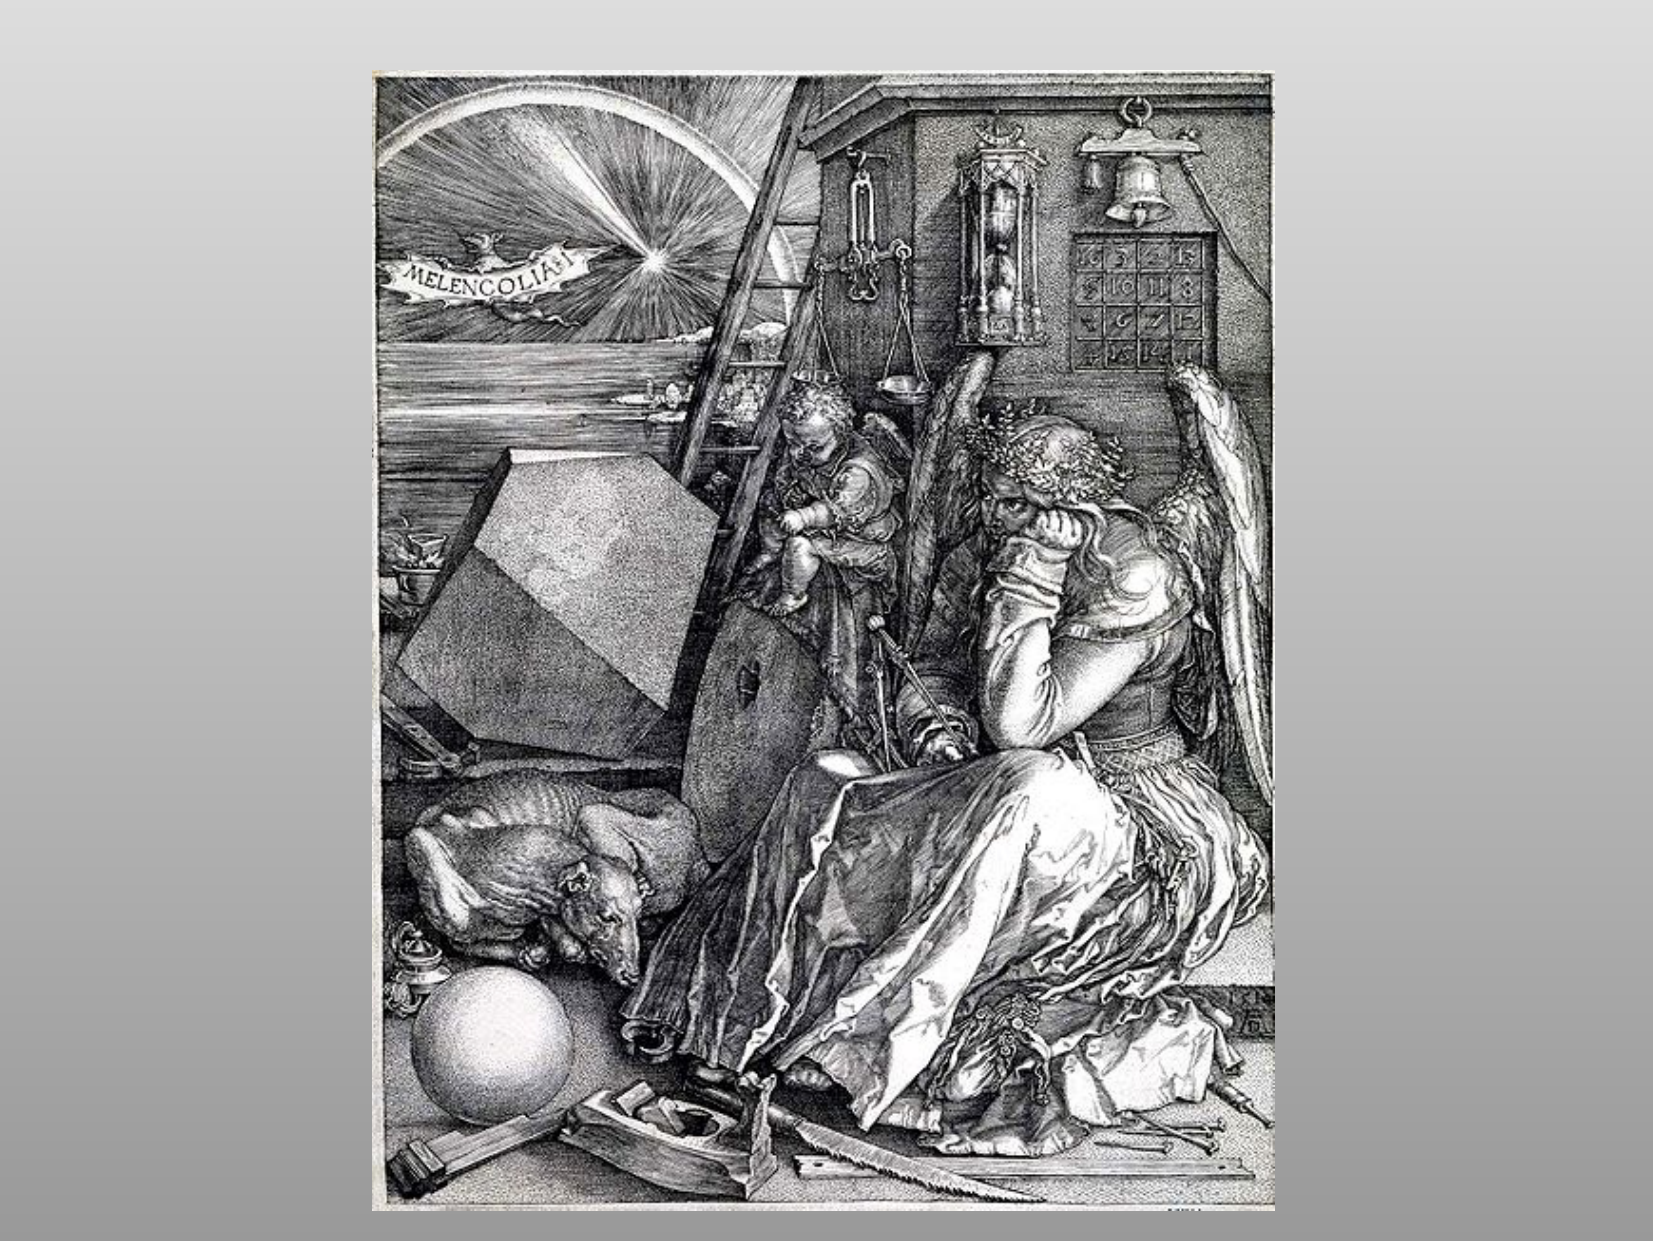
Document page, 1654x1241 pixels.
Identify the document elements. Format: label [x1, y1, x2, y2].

picture [372, 70, 1275, 1211]
